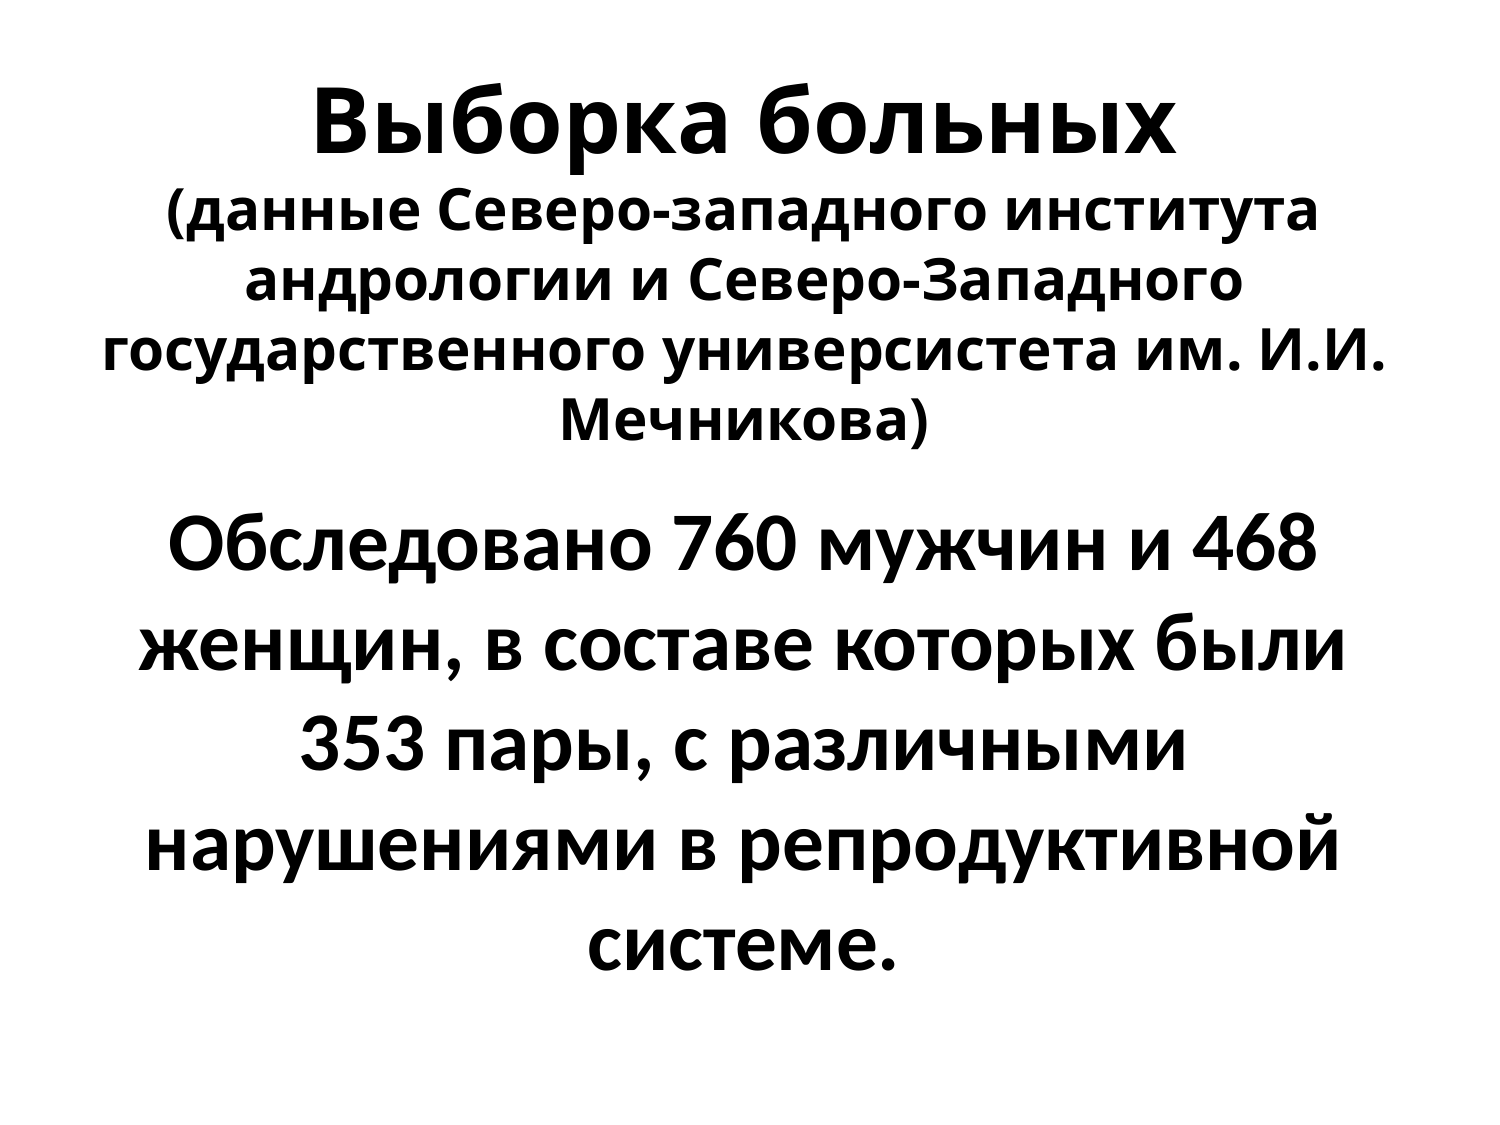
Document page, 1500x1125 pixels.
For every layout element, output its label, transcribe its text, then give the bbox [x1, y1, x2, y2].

title Выборка больных (данные Северо-западного института андрологии и Северо-Западного государственного универсистета им. И.И. Мечникова) [64, 54, 1424, 409]
subtitle Обследовано 760 мужчин и 468 женщин, в составе которых были 353 пары, с различными нарушениями в репродуктивной системе. [64, 479, 1424, 1071]
